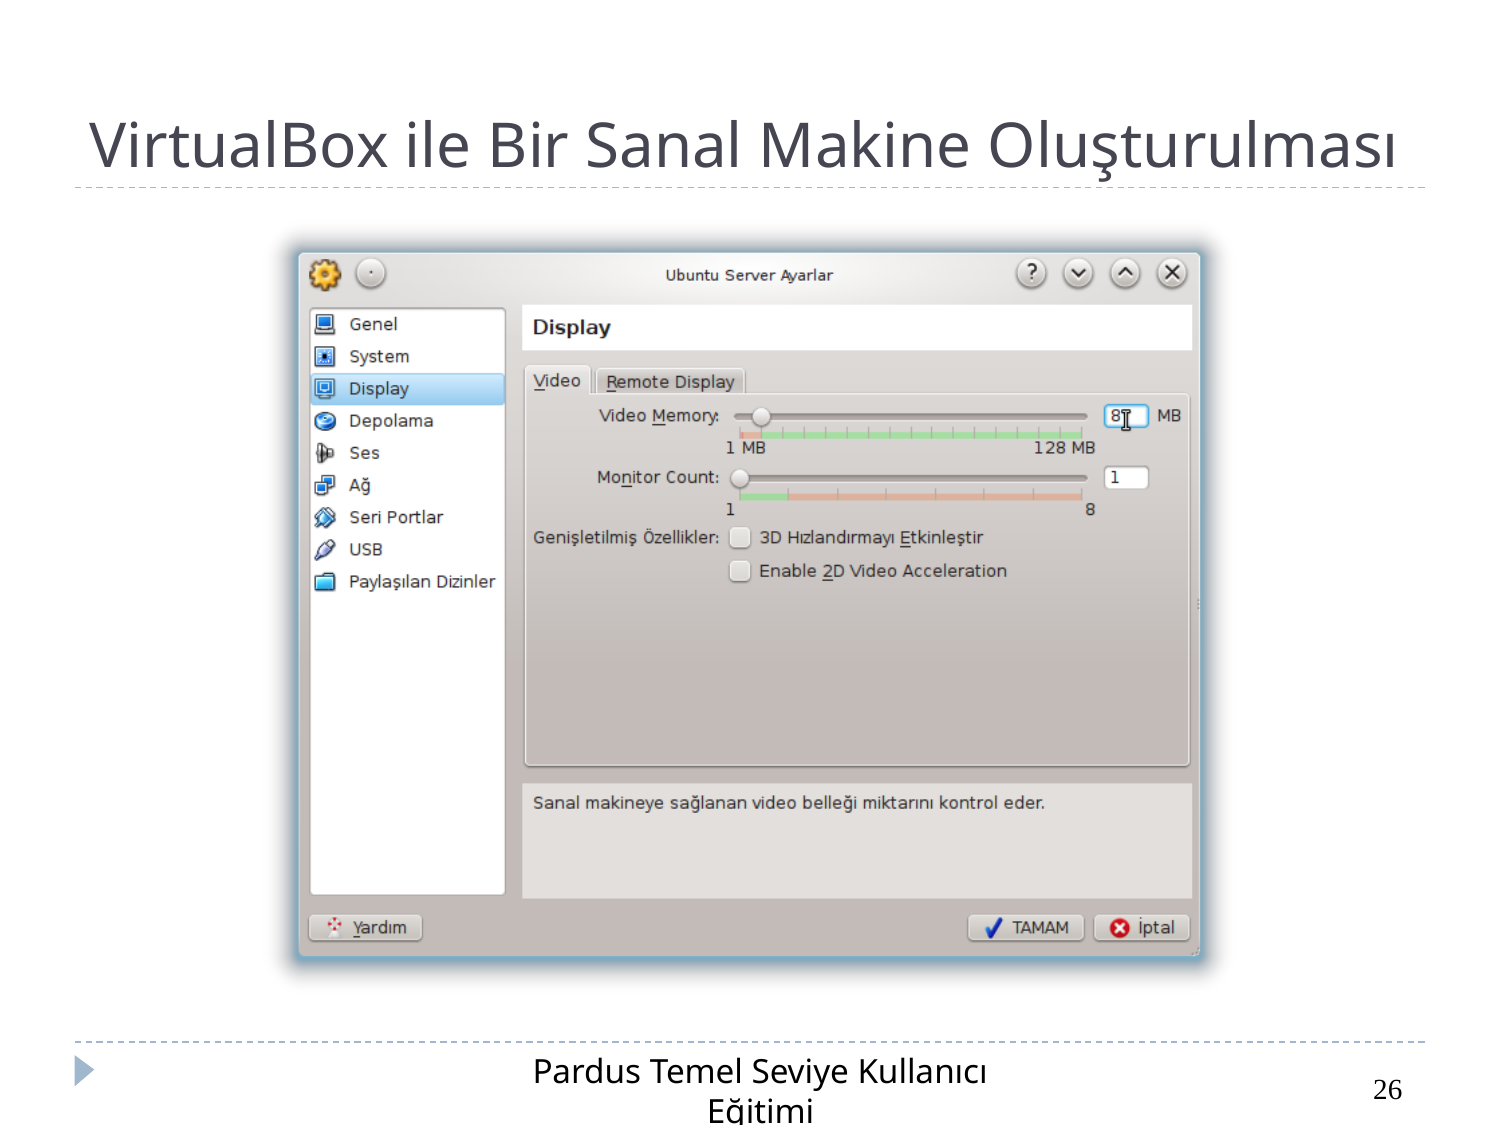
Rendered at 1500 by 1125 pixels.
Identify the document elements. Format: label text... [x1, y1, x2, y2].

picture [245, 199, 1254, 1010]
title VirtualBox ile Bir Sanal Makine Oluşturulması [75, 24, 1425, 188]
